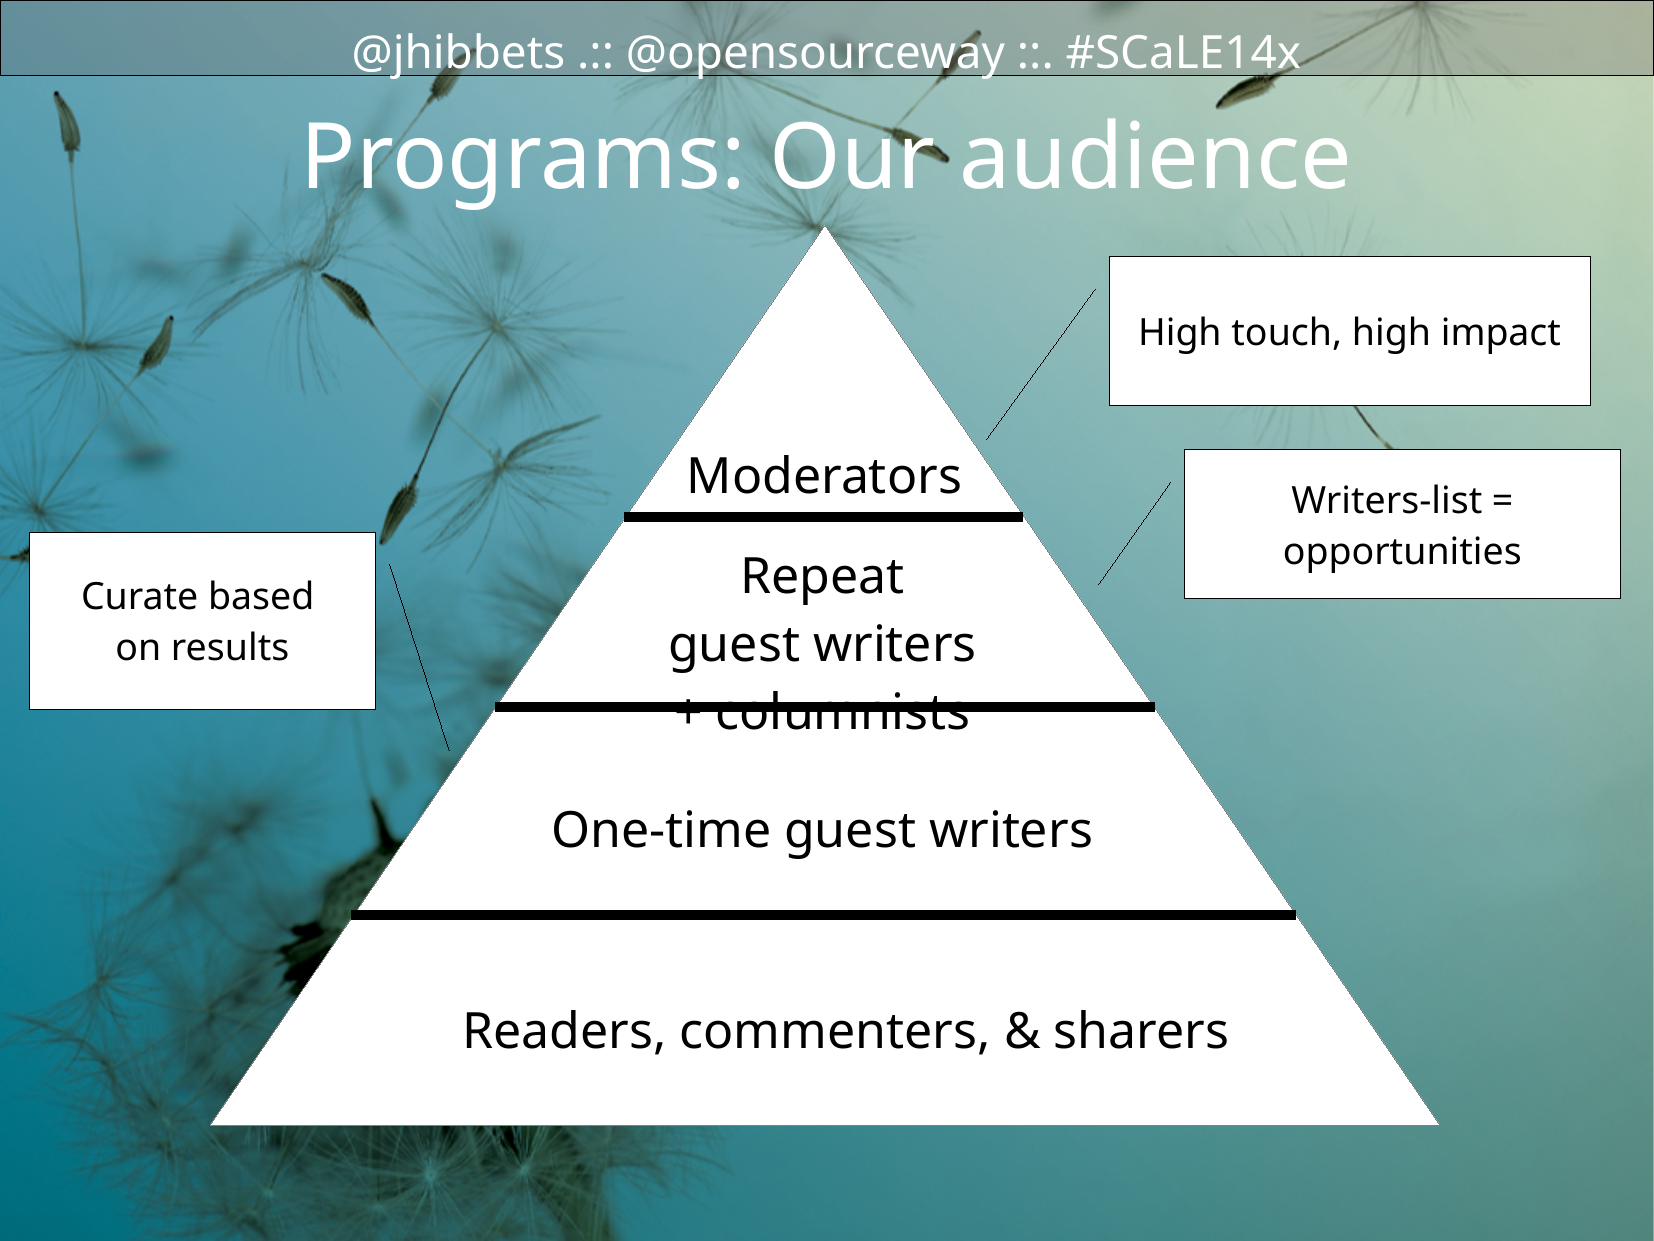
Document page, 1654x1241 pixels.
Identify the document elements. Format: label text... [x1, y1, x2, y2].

text_box [683, 225, 967, 432]
text_box Writers-list = opportunities [1185, 450, 1620, 599]
text_box [628, 448, 1022, 512]
text_box Repeat guest writers + columnists [653, 532, 1001, 698]
text_box Curate based on results [30, 532, 375, 709]
picture [0, 76, 1654, 1241]
text_box [778, 698, 934, 702]
text_box [499, 514, 1151, 702]
text_box [210, 914, 1441, 1126]
text_box One-time guest writers [536, 786, 1118, 852]
title Programs: Our audience [82, 49, 1571, 257]
text_box [746, 712, 762, 726]
text_box Moderators [672, 432, 980, 498]
text_box Readers, commenters, & sharers [447, 987, 1257, 1053]
text_box [356, 707, 1294, 910]
text_box [791, 712, 805, 726]
text_box High touch, high impact [1110, 256, 1590, 405]
